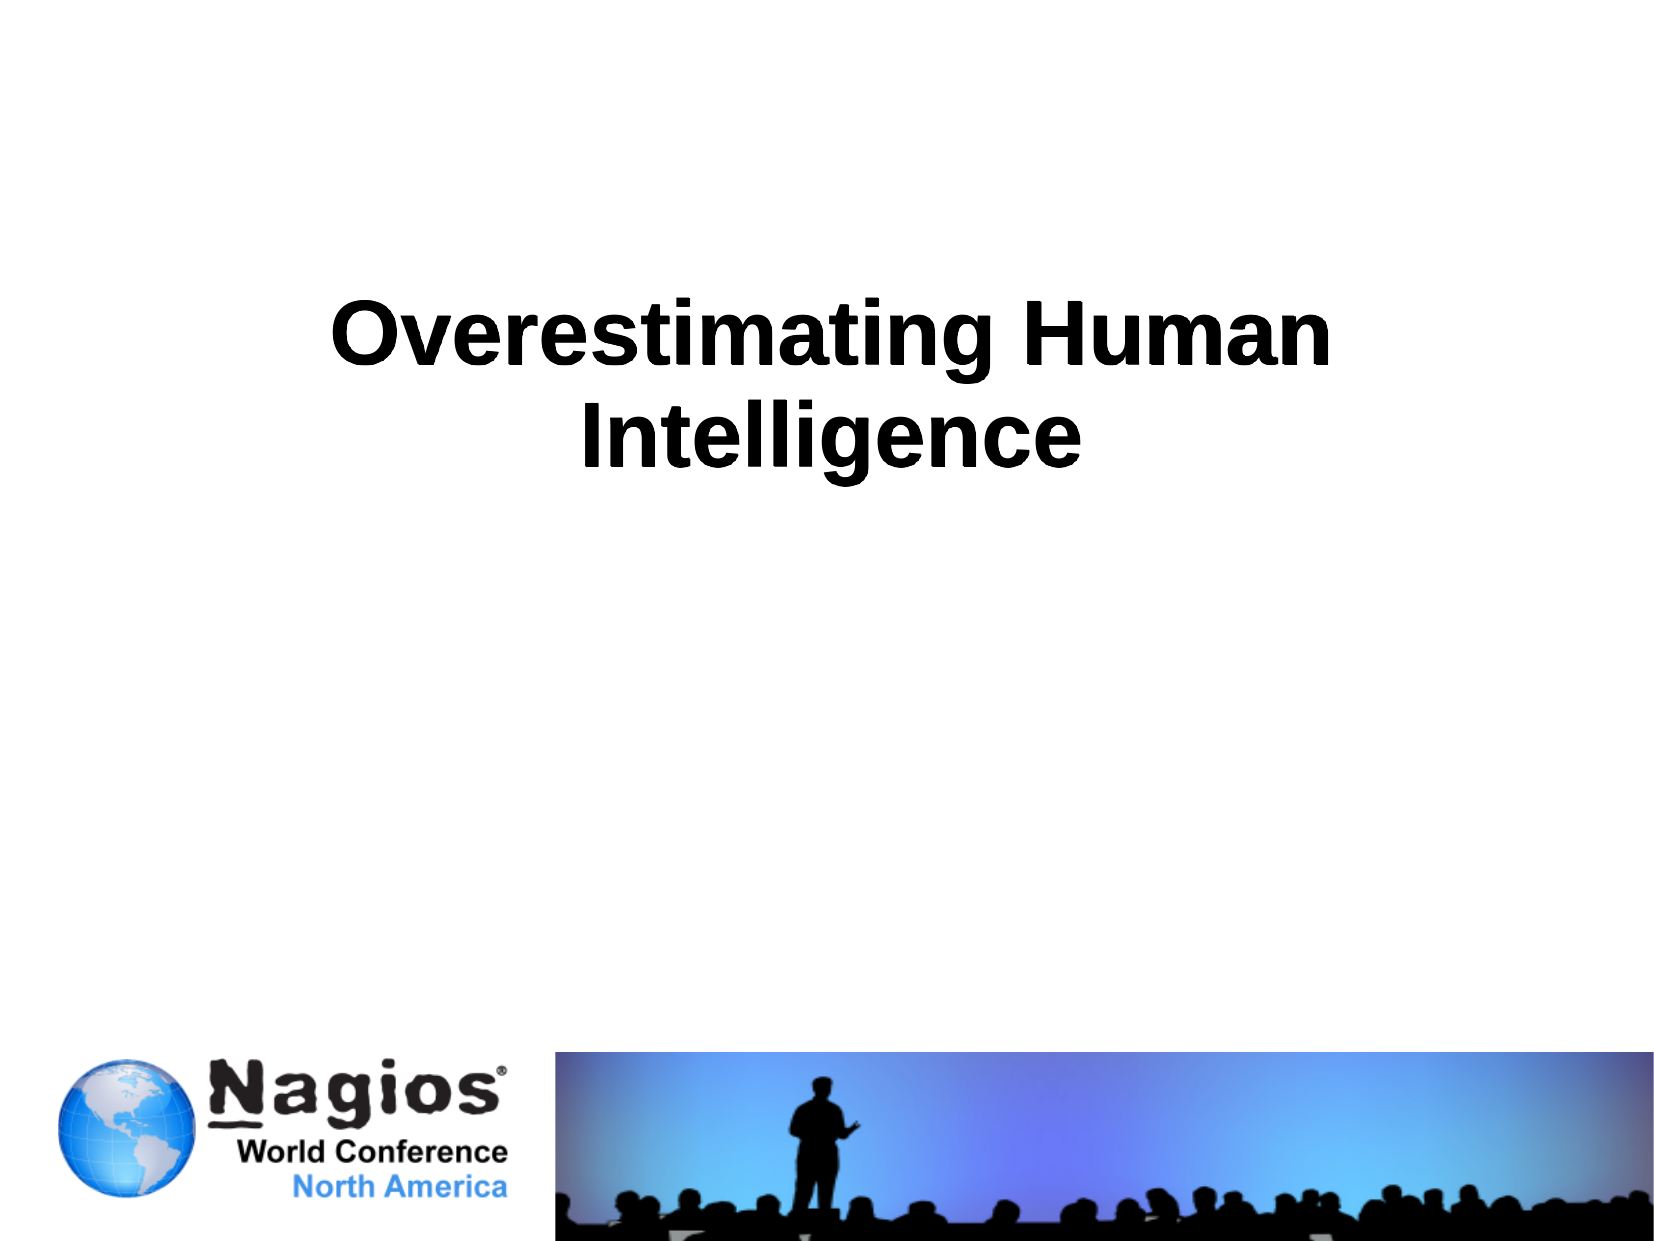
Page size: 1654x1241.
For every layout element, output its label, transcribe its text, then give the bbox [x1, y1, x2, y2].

picture [555, 1052, 1654, 1241]
picture [58, 1058, 509, 1228]
title Overestimating Human Intelligence [87, 280, 1576, 488]
